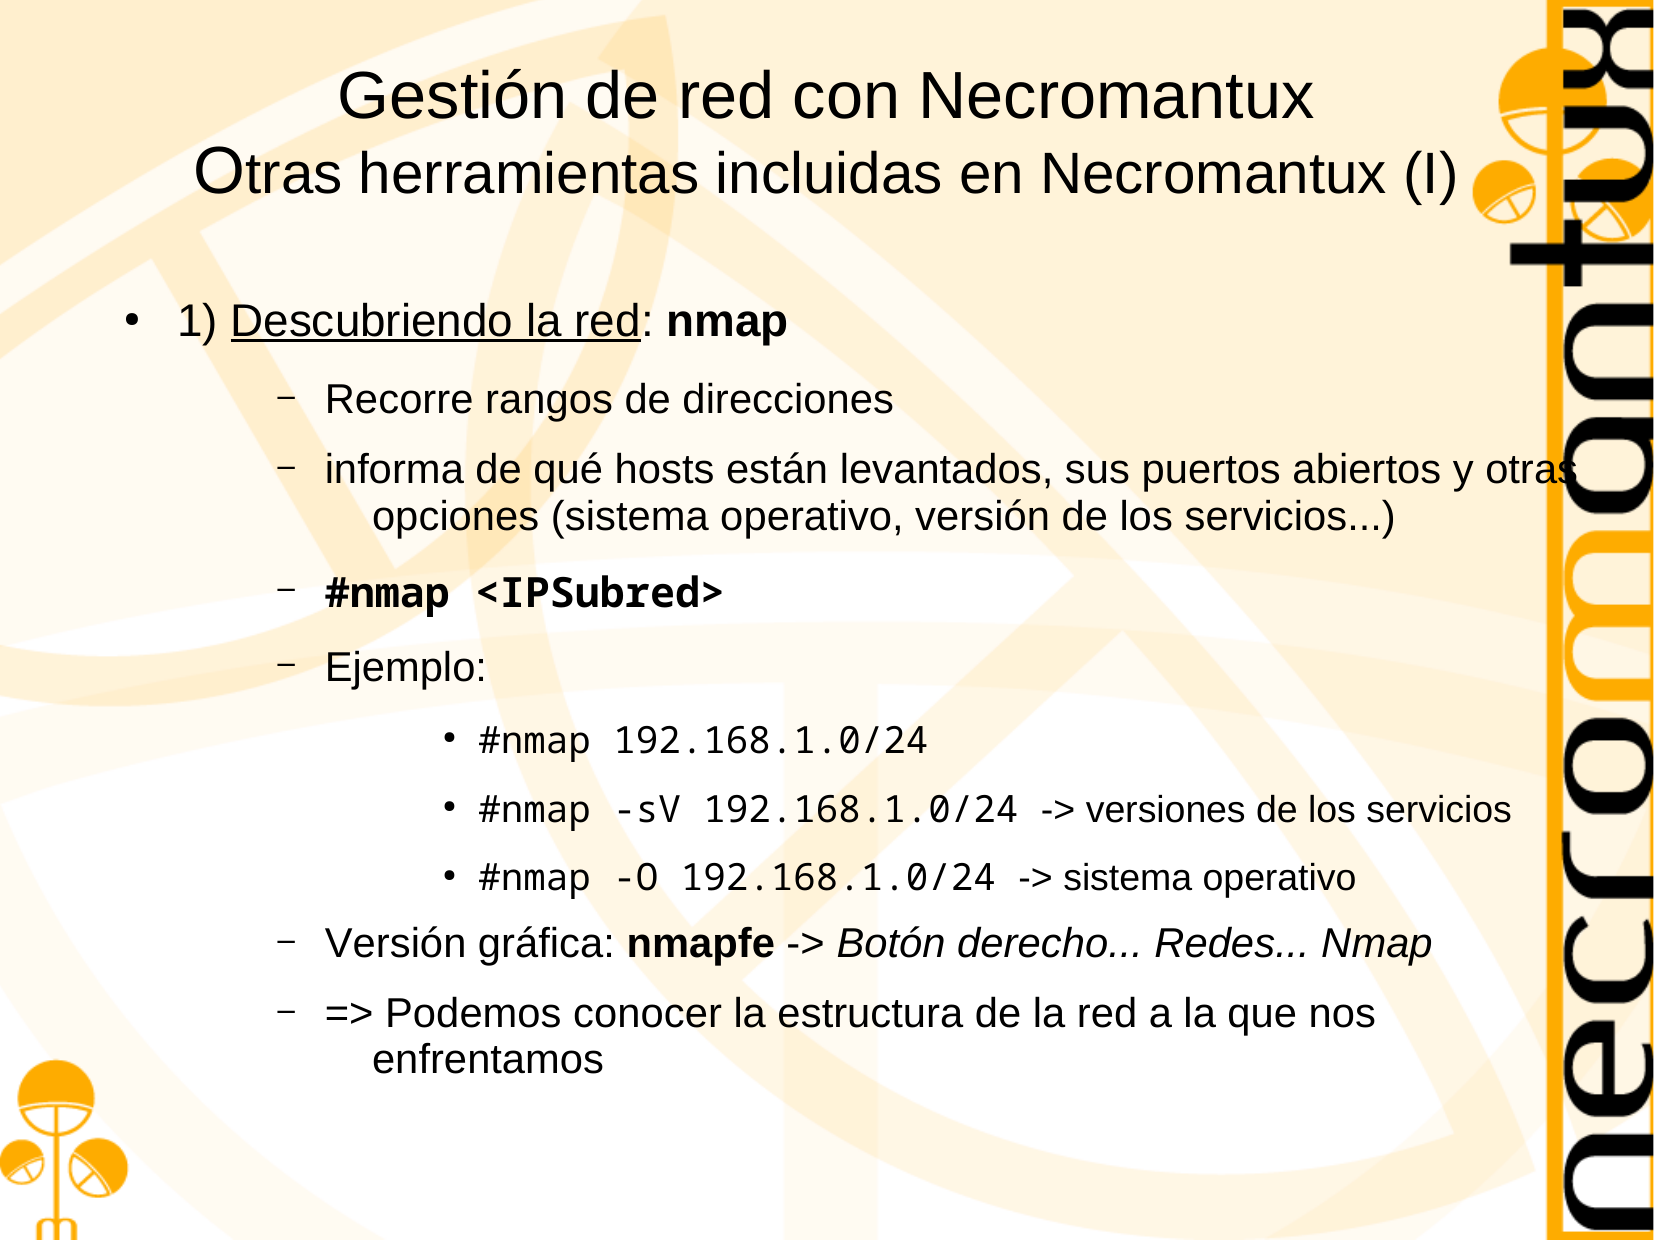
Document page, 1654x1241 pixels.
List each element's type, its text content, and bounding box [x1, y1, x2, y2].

picture [0, 0, 1654, 1240]
list 1) Descubriendo la red: nmap Recorre rangos de direcciones informa de qué hosts están levantados, sus puertos abiertos y otras opciones (sistema operativo, versión de los servicios...) #nmap <IPSubred> Ejemplo: #nmap 192.168.1.0/24 #nmap -sV 192.168.1.0/24 -> versiones de los servicios #nmap -O 192.168.1.0/24 -> sistema operativo Versión gráfica: nmapfe -> Botón derecho... Redes... Nmap => Podemos conocer la estructura de la red a la que nos enfrentamos [88, 295, 1595, 1241]
title Gestión de red con Necromantux Otras herramientas incluidas en Necromantux (I) [82, 49, 1571, 217]
